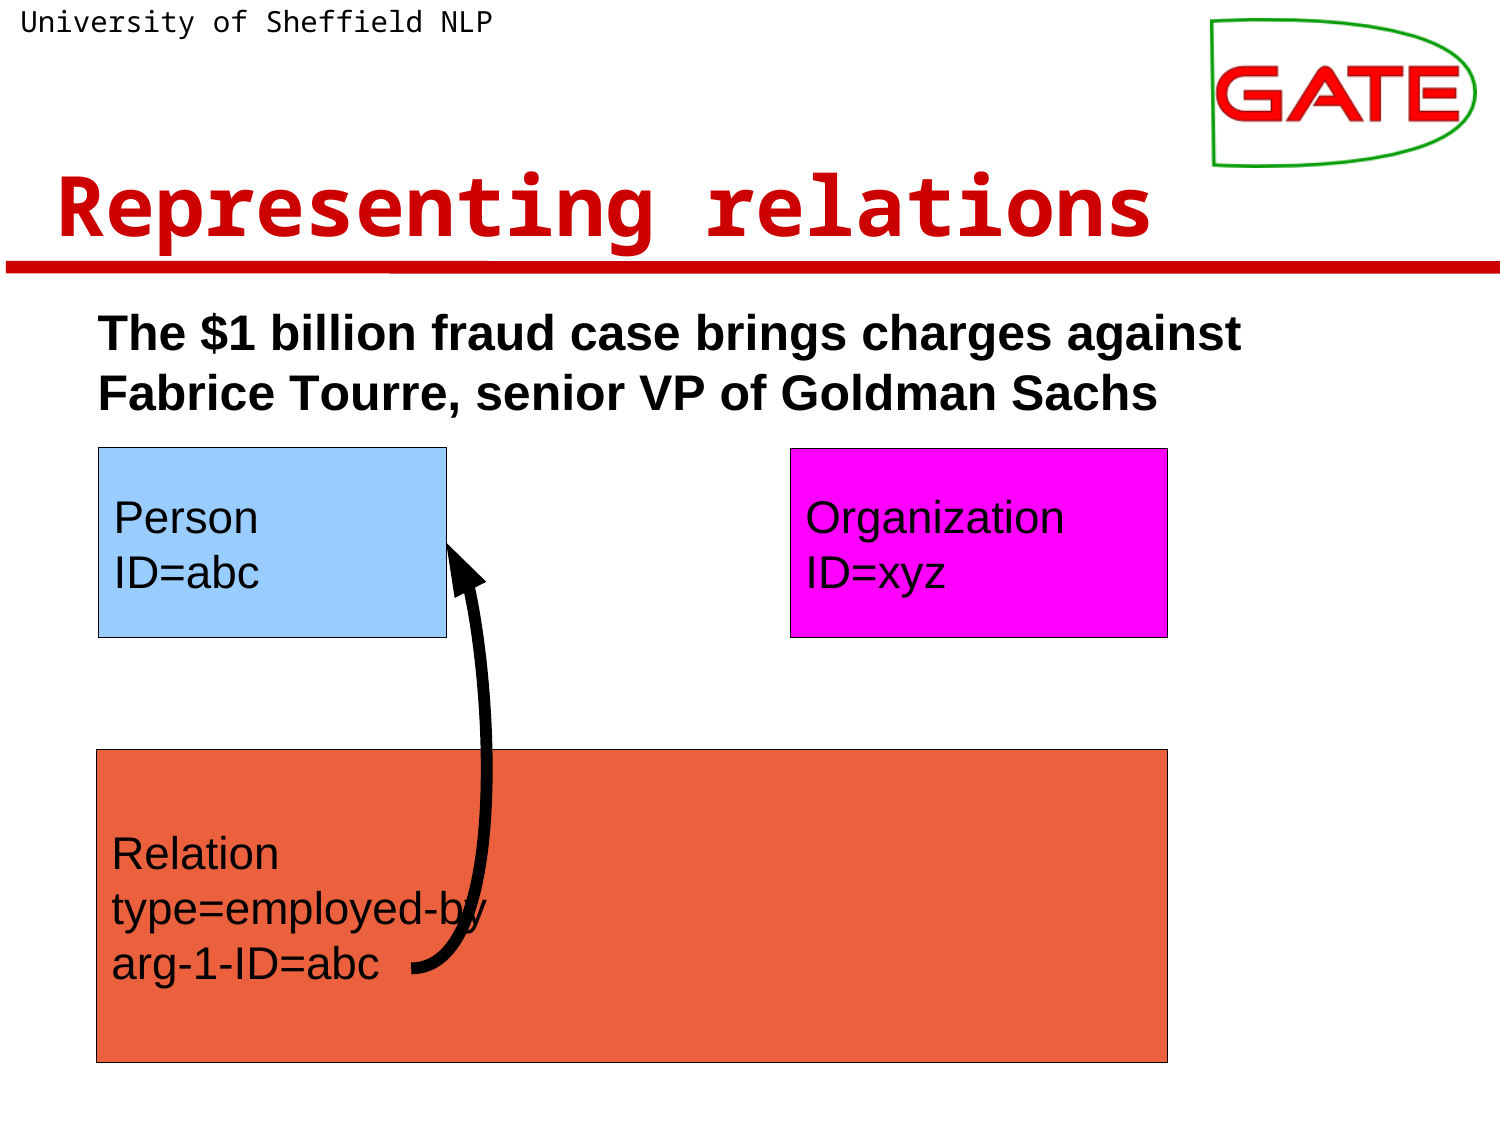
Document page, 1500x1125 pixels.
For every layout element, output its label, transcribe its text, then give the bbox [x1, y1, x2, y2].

text_box Person ID=abc [98, 447, 447, 638]
picture [1210, 18, 1477, 168]
title Representing relations [41, 30, 1391, 262]
text_box Organization ID=xyz [790, 448, 1168, 638]
text_box Relation type=employed-by arg-1-ID=abc [96, 749, 1168, 1063]
text_box The $1 billion fraud case brings charges against Fabrice Tourre, senior VP of Goldman Sachs [83, 293, 1263, 429]
